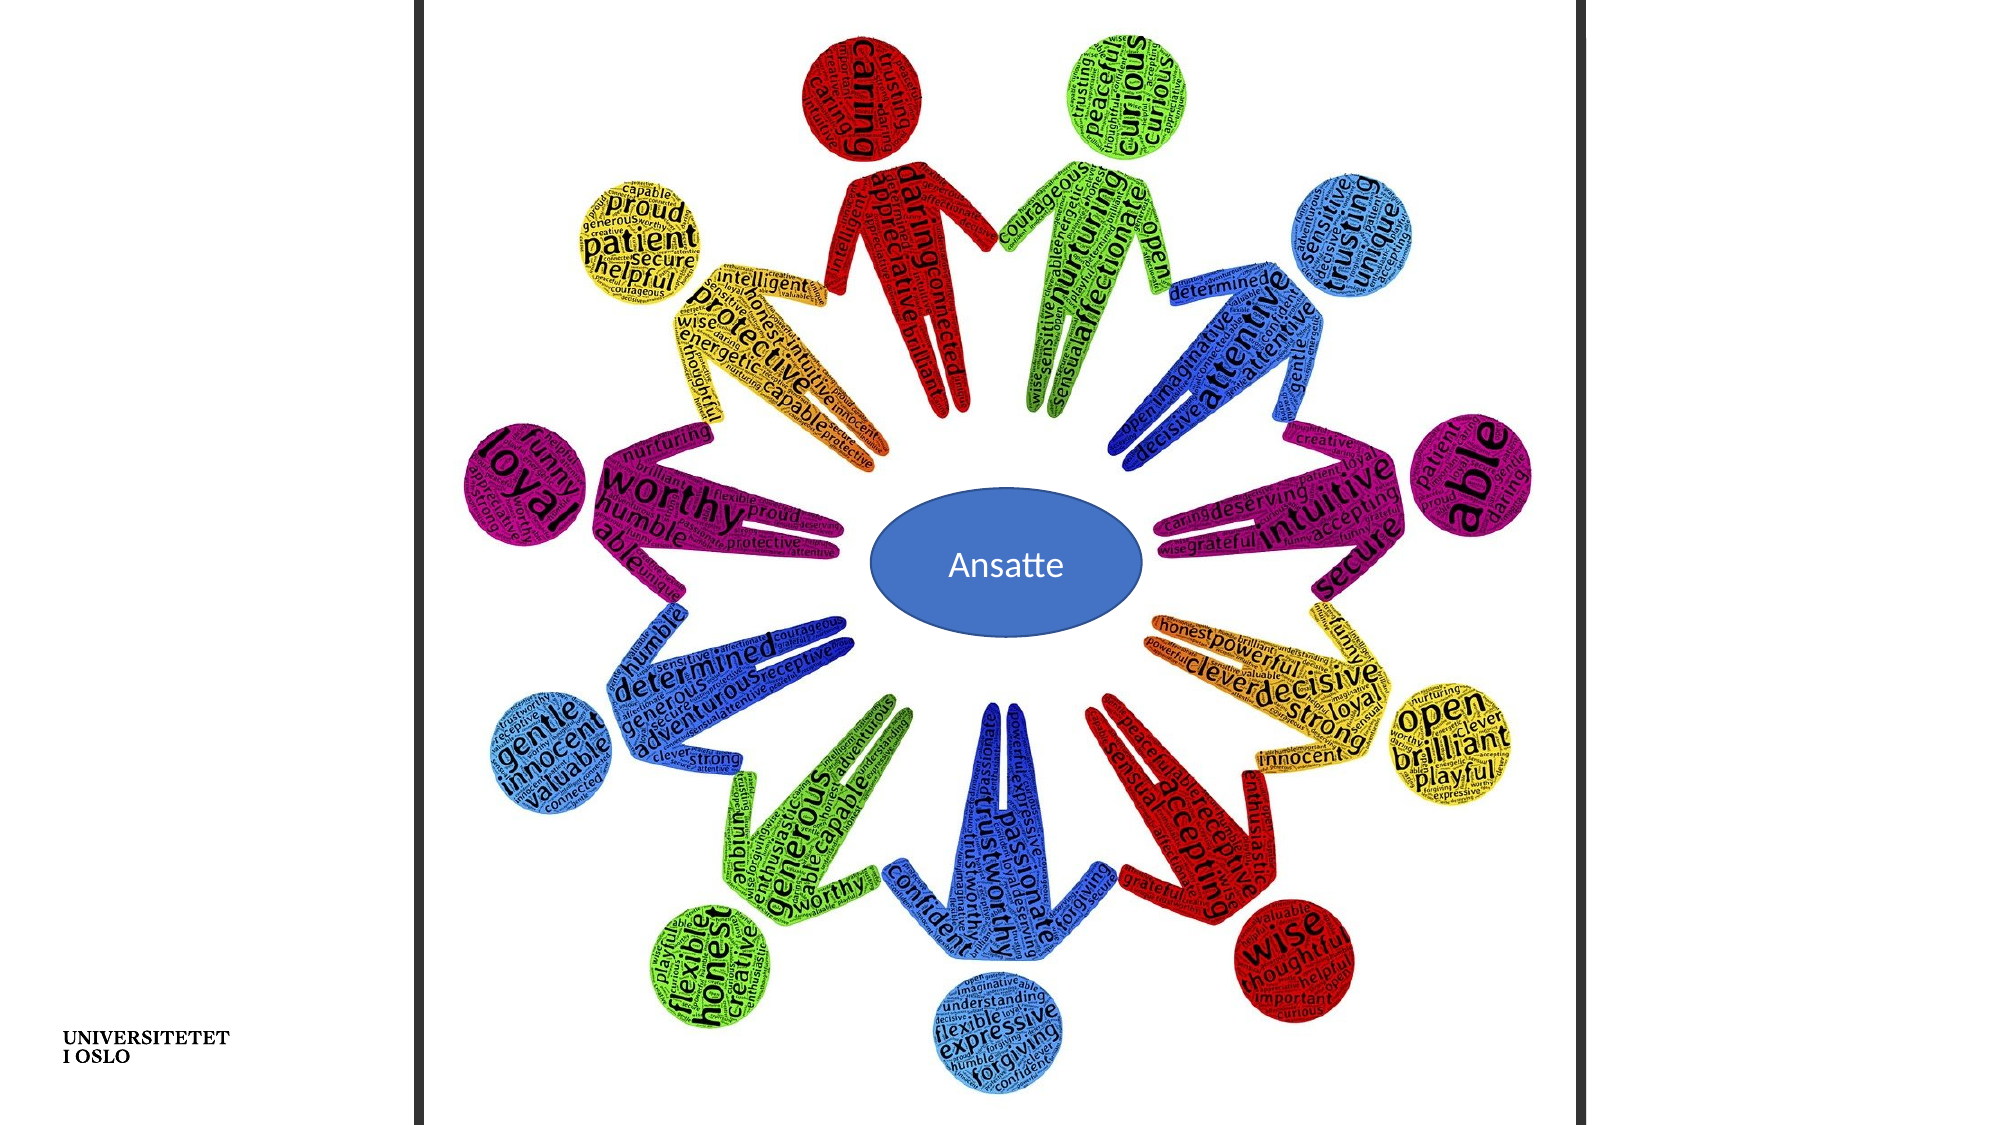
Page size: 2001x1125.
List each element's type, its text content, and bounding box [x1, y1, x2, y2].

text_box Ansatte [870, 488, 1142, 637]
picture [424, 0, 1576, 1125]
